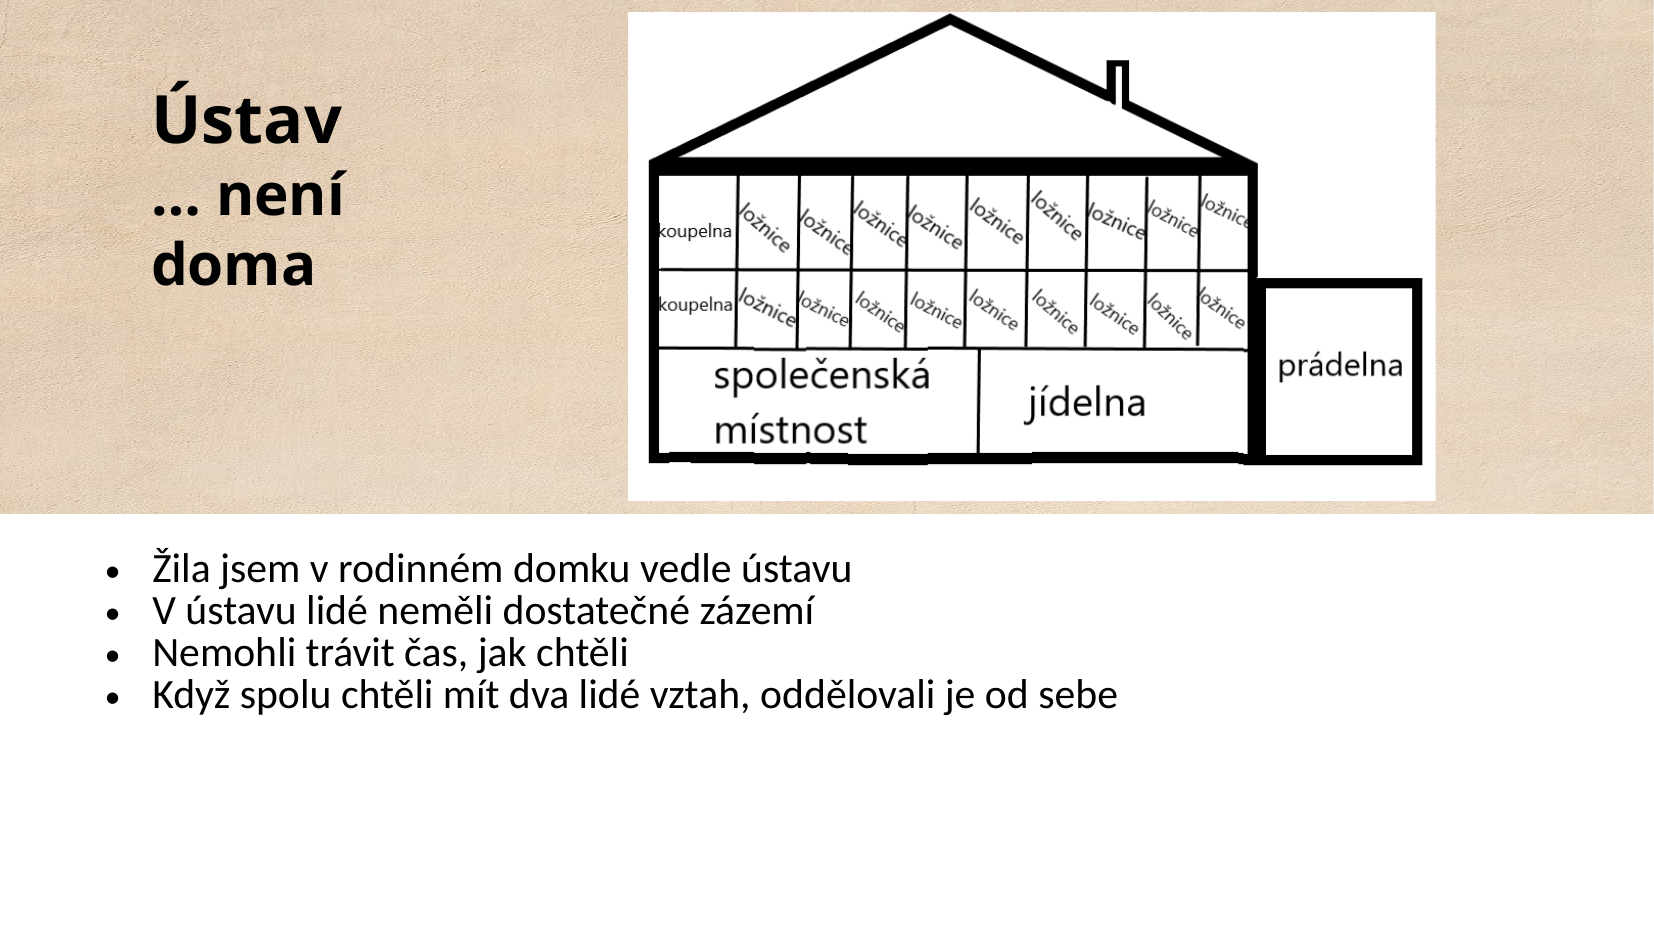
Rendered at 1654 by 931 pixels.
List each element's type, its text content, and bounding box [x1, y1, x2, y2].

text_box Žila jsem v rodinném domku vedle ústavu V ústavu lidé neměli dostatečné zázemí Nemohli trávit čas, jak chtěli Když spolu chtěli mít dva lidé vztah, oddělovali je od sebe [90, 544, 1456, 931]
picture [0, 0, 1654, 514]
text_box Ústav … není doma [136, 69, 488, 236]
